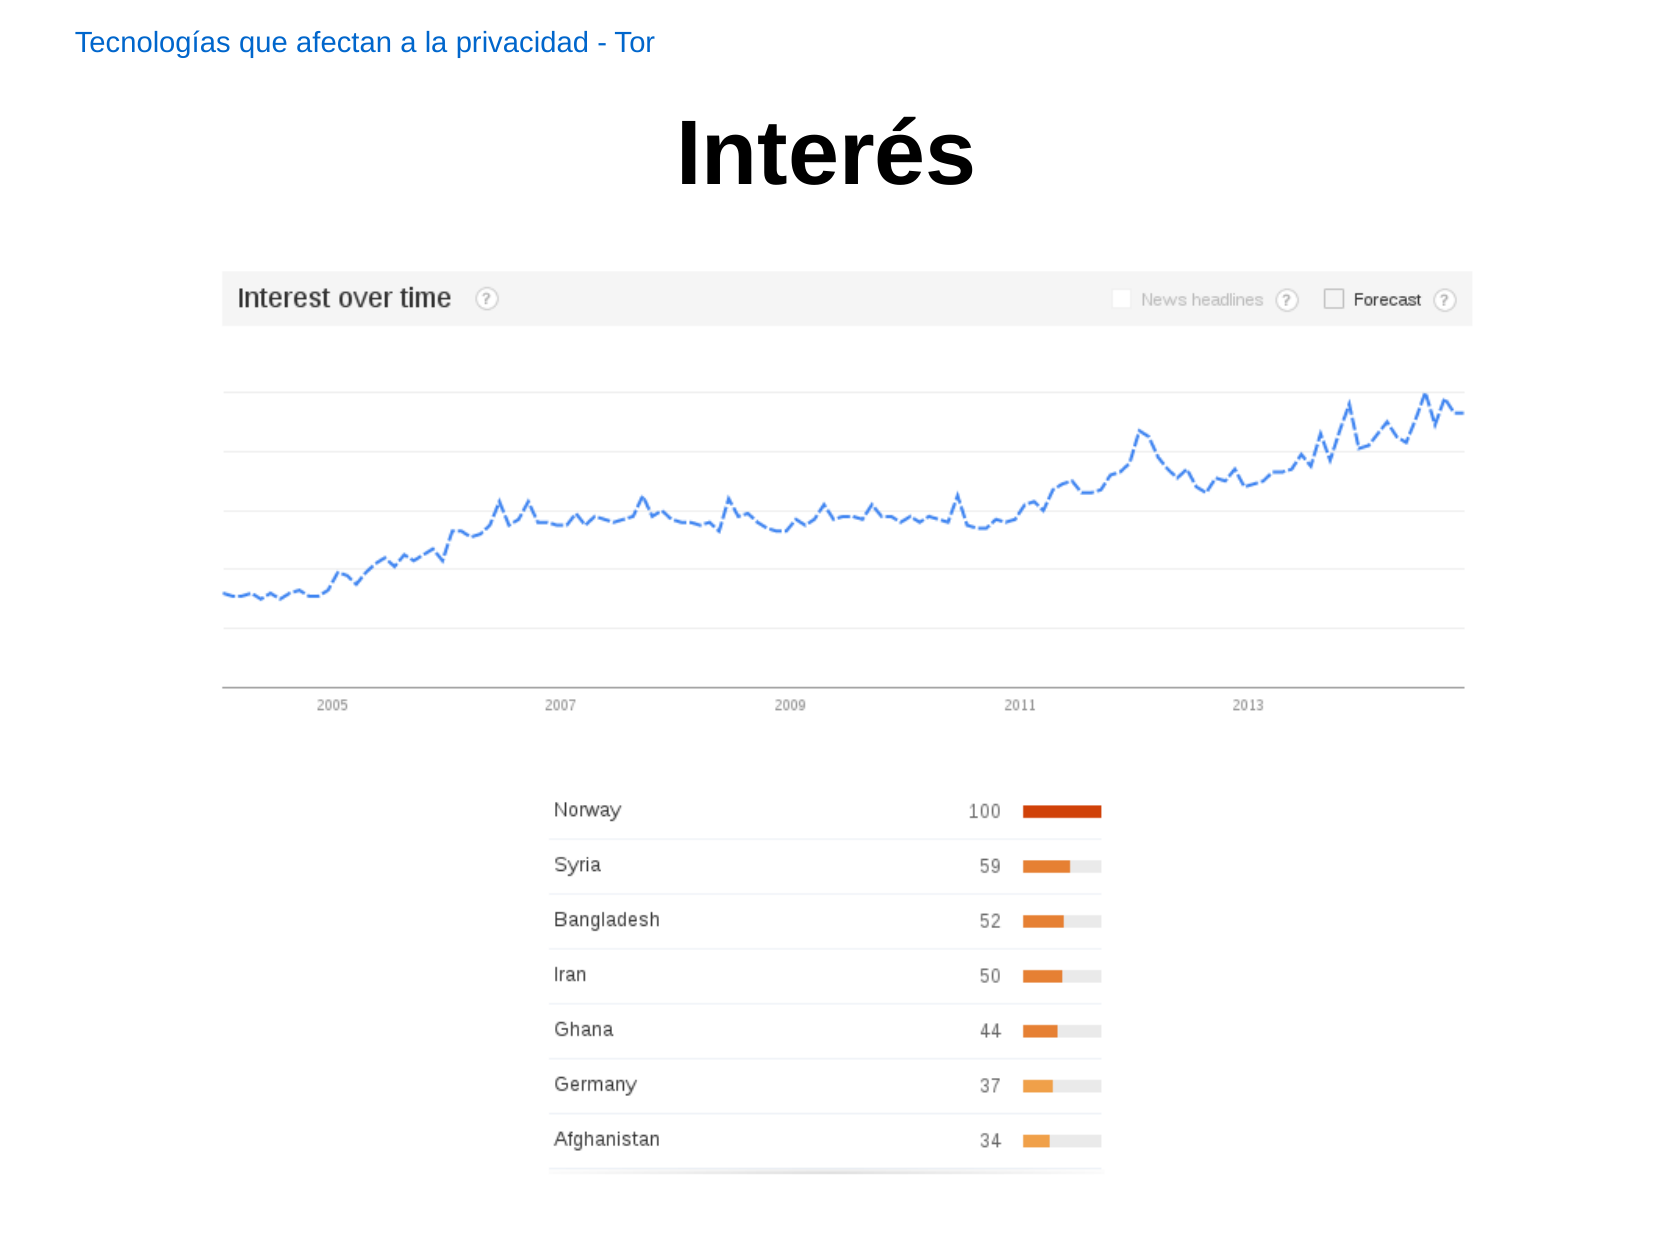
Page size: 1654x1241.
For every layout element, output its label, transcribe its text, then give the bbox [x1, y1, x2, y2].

title Interés [82, 49, 1571, 257]
text_box Tecnologías que afectan a la privacidad - Tor [60, 18, 916, 99]
picture [210, 270, 1482, 721]
picture [540, 779, 1147, 1179]
